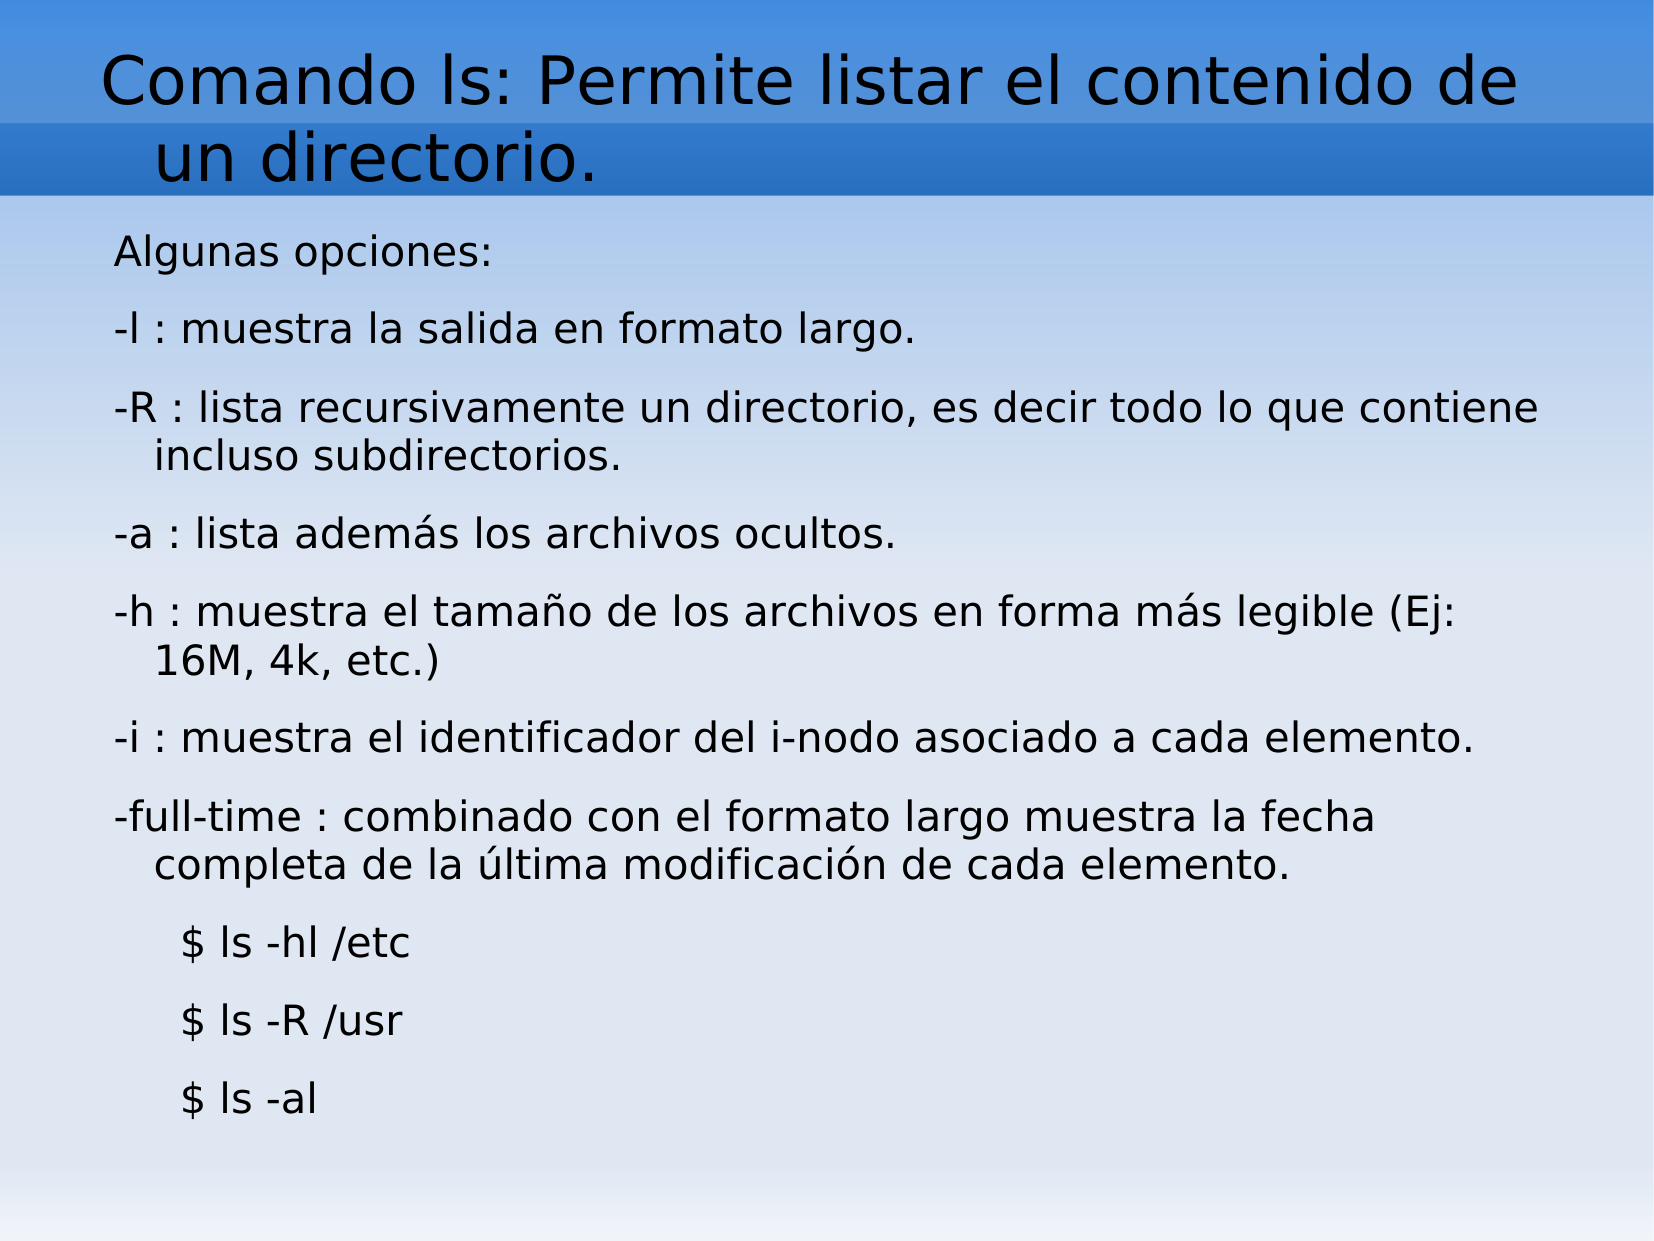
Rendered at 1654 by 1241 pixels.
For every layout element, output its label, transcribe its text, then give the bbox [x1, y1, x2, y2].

picture [0, 0, 1654, 1241]
list Comando ls: Permite listar el contenido de un directorio. Algunas opciones: -l : muestra la salida en formato largo. -R : lista recursivamente un directorio, es decir todo lo que contiene incluso subdirectorios. -a : lista además los archivos ocultos. -h : muestra el tamaño de los archivos en forma más legible (Ej: 16M, 4k, etc.) -i : muestra el identificador del i-nodo asociado a cada elemento. -full-time : combinado con el formato largo muestra la fecha completa de la última modificación de cada elemento. $ ls -hl /etc $ ls -R /usr $ ls -al [82, 42, 1571, 1124]
